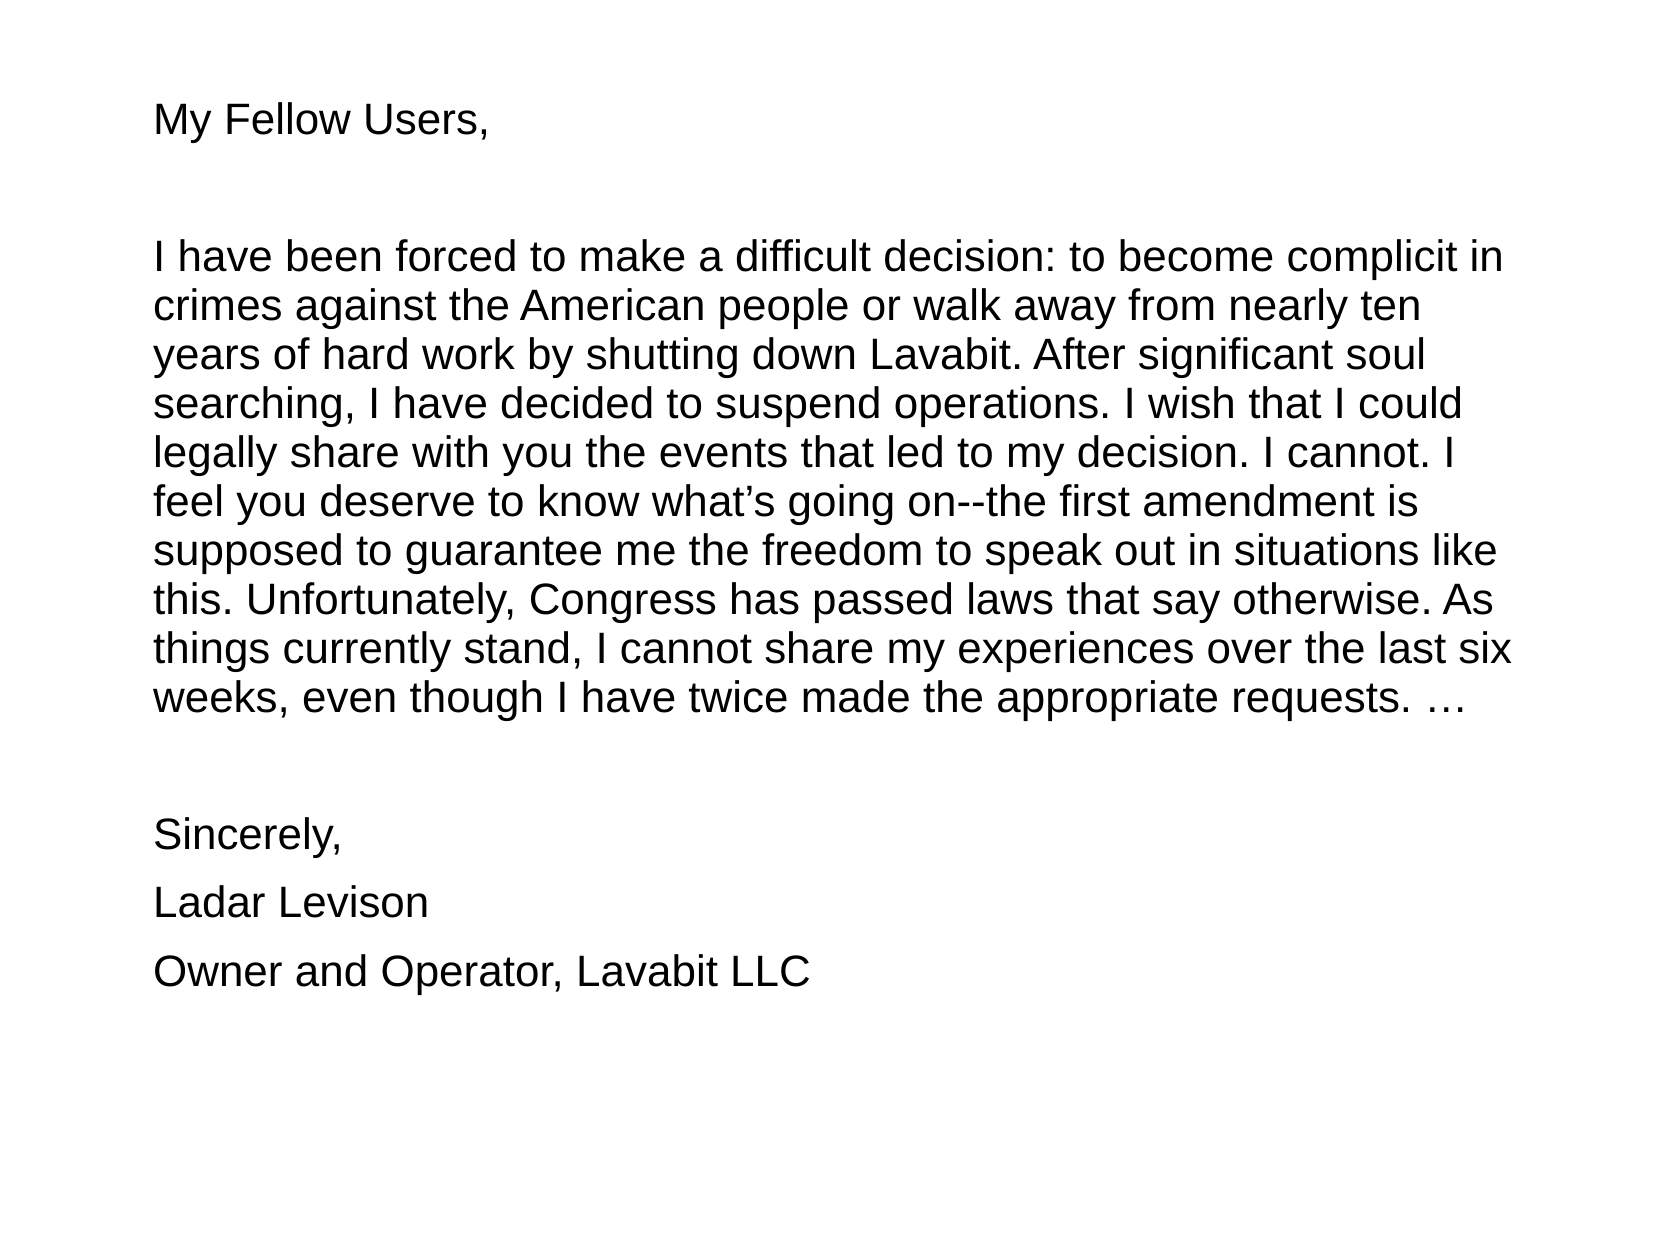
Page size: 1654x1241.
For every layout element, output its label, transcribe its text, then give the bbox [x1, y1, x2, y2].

list My Fellow Users, I have been forced to make a difficult decision: to become complicit in crimes against the American people or walk away from nearly ten years of hard work by shutting down Lavabit. After significant soul searching, I have decided to suspend operations. I wish that I could legally share with you the events that led to my decision. I cannot. I feel you deserve to know what’s going on--the first amendment is supposed to guarantee me the freedom to speak out in situations like this. Unfortunately, Congress has passed laws that say otherwise. As things currently stand, I cannot share my experiences over the last six weeks, even though I have twice made the appropriate requests. … Sincerely, Ladar Levison Owner and Operator, Lavabit LLC [106, 94, 1538, 1010]
